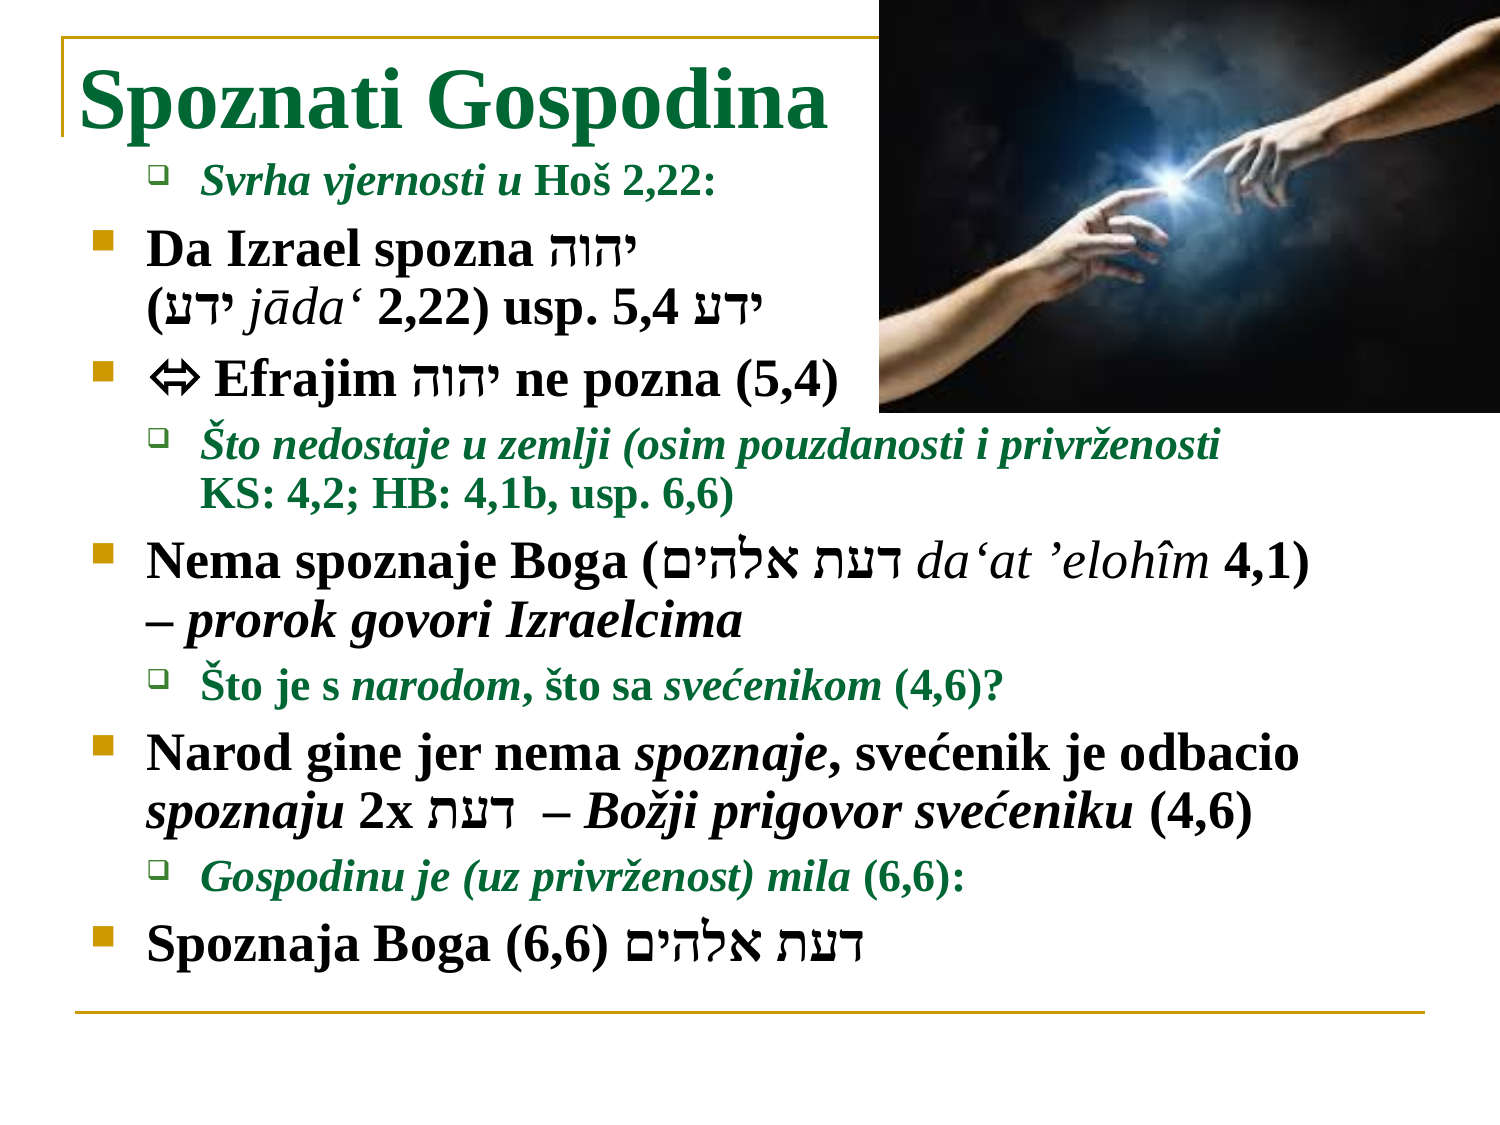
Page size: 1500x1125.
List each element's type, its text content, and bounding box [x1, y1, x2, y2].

title Spoznati Gospodina [63, 33, 879, 221]
picture [879, 0, 1500, 414]
list Svrha vjernosti u Hoš 2,22: Da Izrael spozna יהוה (ידע jāda‘ 2,22) usp. ידע 5,4  Efrajim יהוה ne pozna (5,4) Što nedostaje u zemlji (osim pouzdanosti i privrženosti KS: 4,2; HB: 4,1b, usp. 6,6) Nema spoznaje Boga (דעת אלהים da‘at ’elohîm 4,1) – prorok govori Izraelcima Što je s narodom, što sa svećenikom (4,6)? Narod gine jer nema spoznaje, svećenik je odbacio spoznaju 2x דעת – Božji prigovor svećeniku (4,6) Gospodinu je (uz privrženost) mila (6,6): Spoznaja Boga דעת אלהים (6,6) [75, 148, 1483, 1012]
